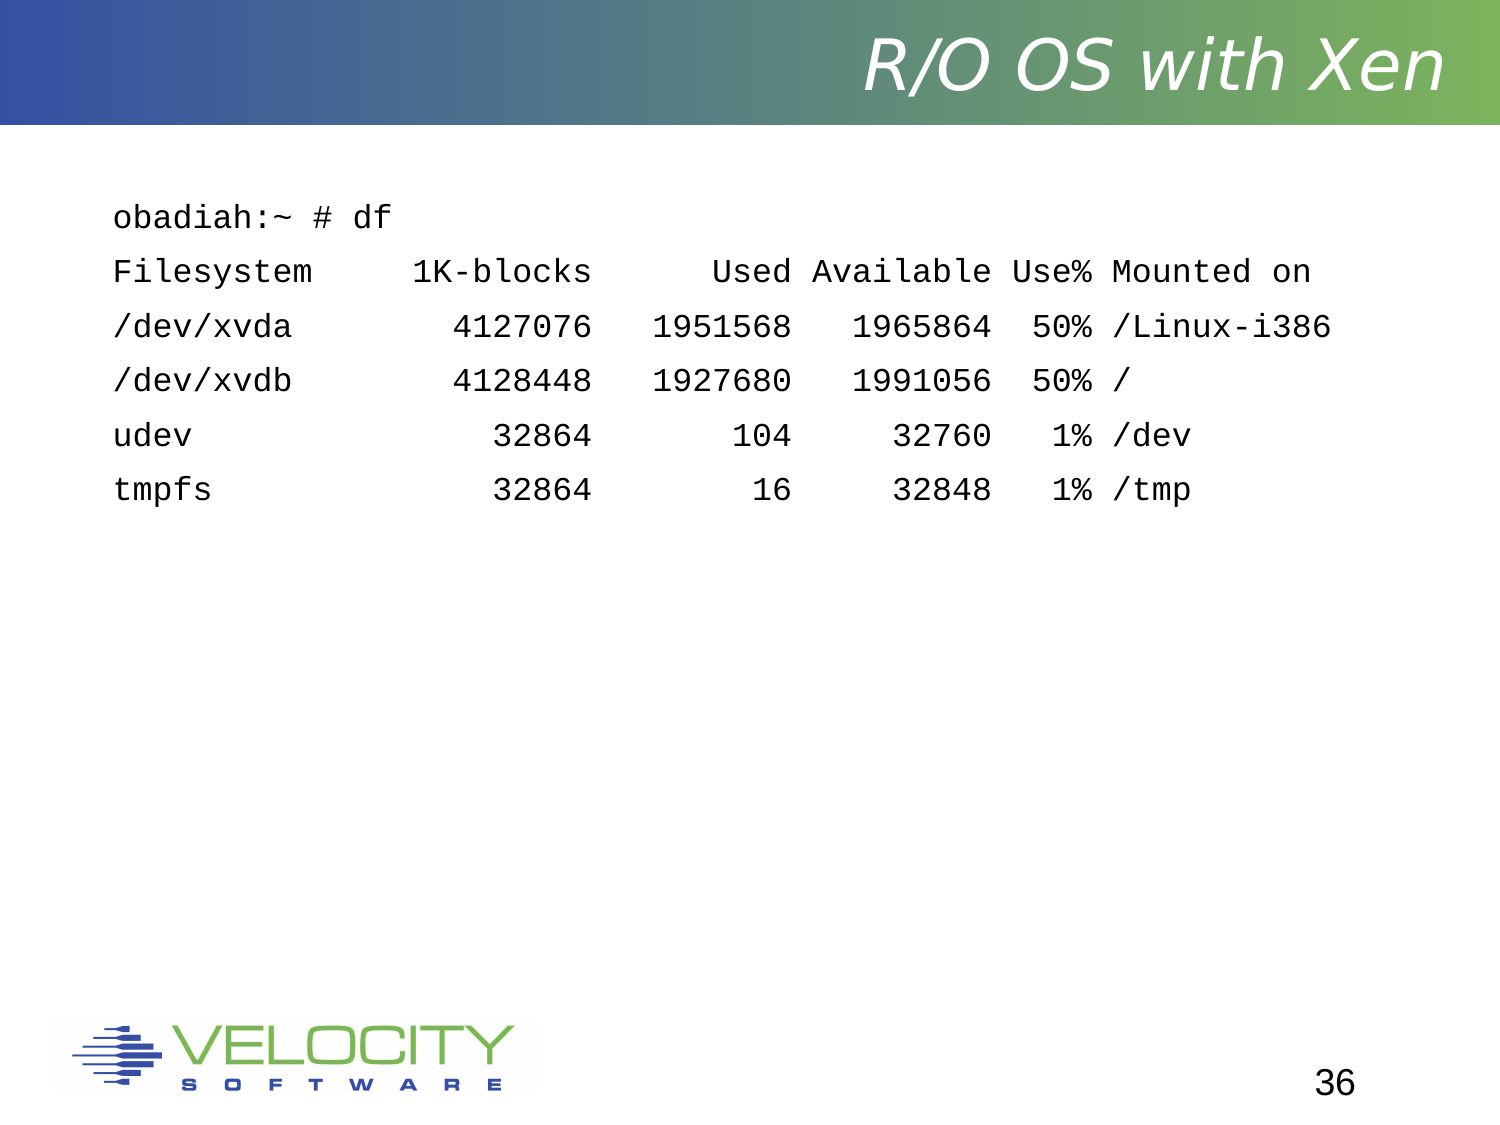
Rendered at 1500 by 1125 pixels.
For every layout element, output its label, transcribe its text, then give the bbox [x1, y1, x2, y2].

title R/O OS with Xen [62, 12, 1463, 113]
list obadiah:~ # df Filesystem 1K-blocks Used Available Use% Mounted on /dev/xvda 4127076 1951568 1965864 50% /Linux-i386 /dev/xvdb 4128448 1927680 1991056 50% / udev 32864 104 32760 1% /dev tmpfs 32864 16 32848 1% /tmp [70, 187, 1438, 988]
picture [50, 1021, 538, 1094]
